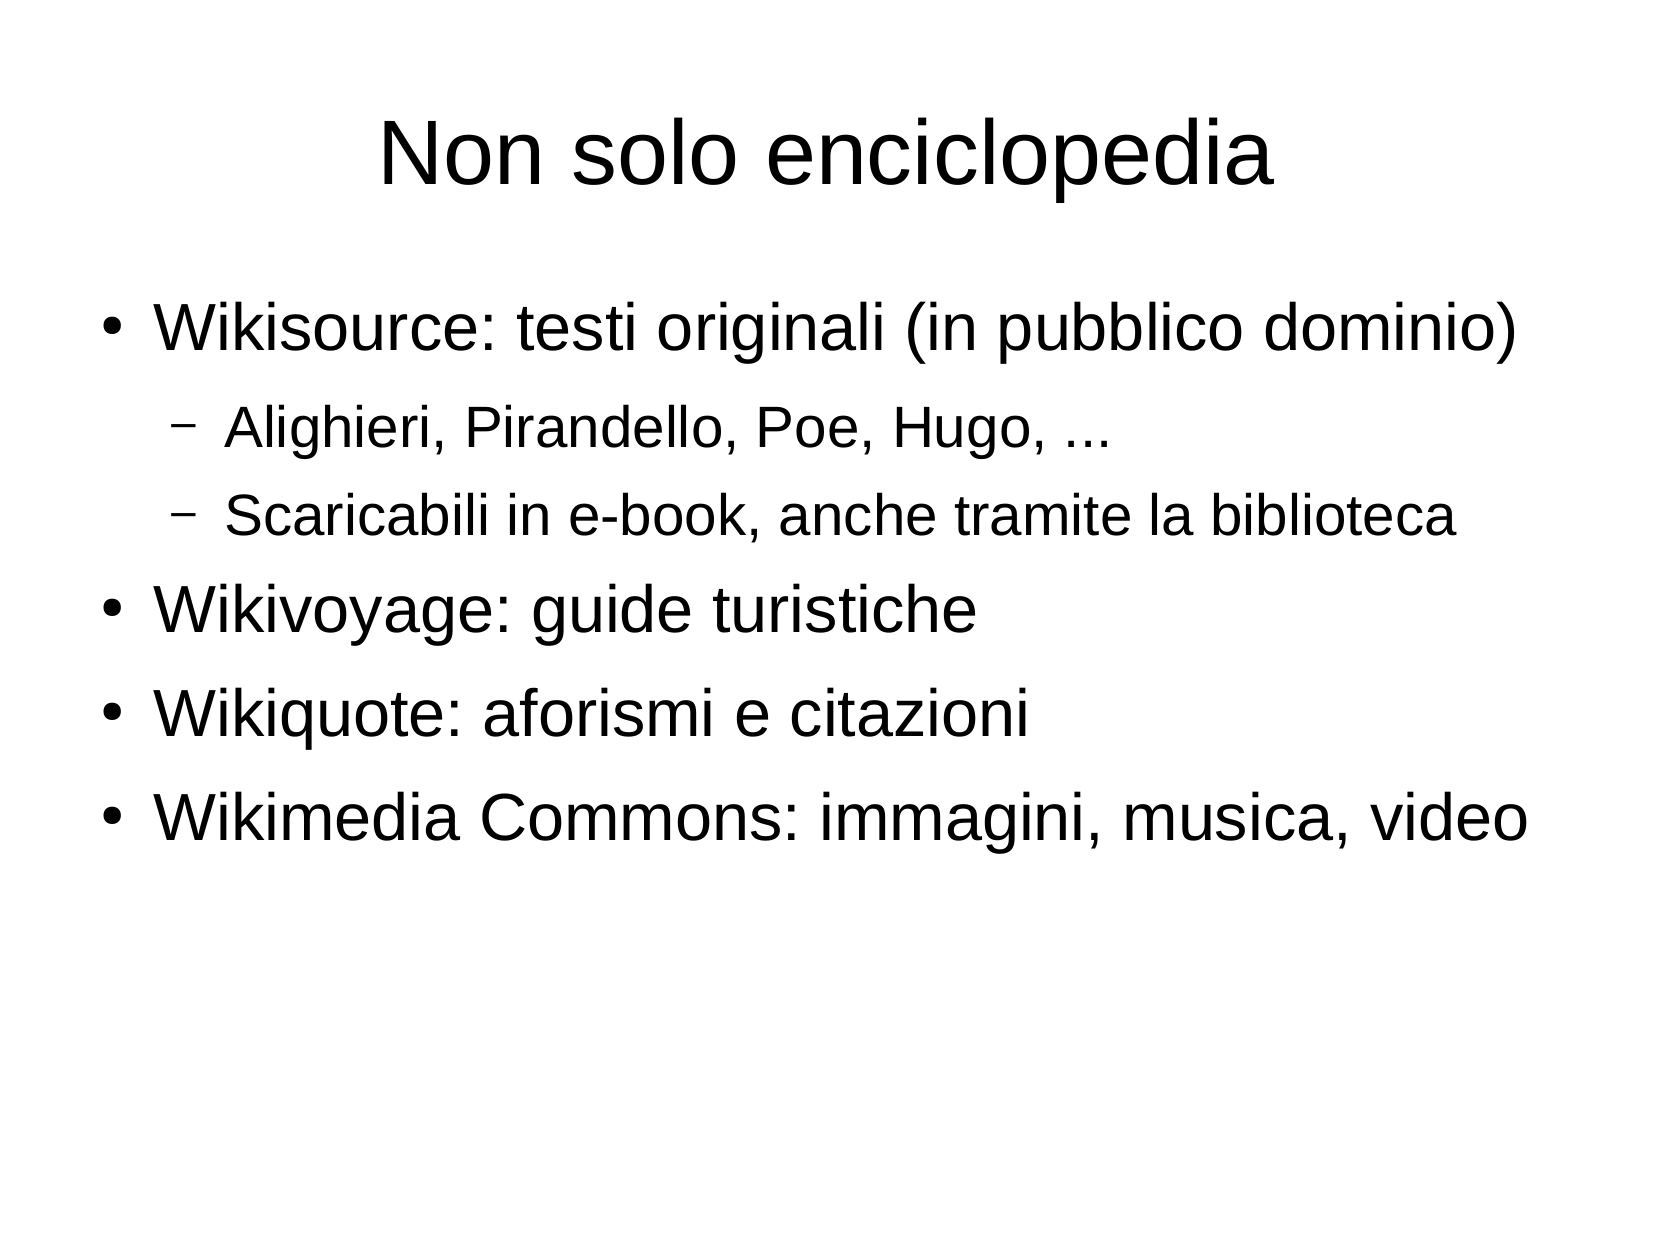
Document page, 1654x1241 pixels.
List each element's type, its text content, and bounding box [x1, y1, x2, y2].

title Non solo enciclopedia [82, 49, 1571, 257]
list Wikisource: testi originali (in pubblico dominio) Alighieri, Pirandello, Poe, Hugo, ... Scaricabili in e-book, anche tramite la biblioteca Wikivoyage: guide turistiche Wikiquote: aforismi e citazioni Wikimedia Commons: immagini, musica, video [82, 290, 1571, 1109]
